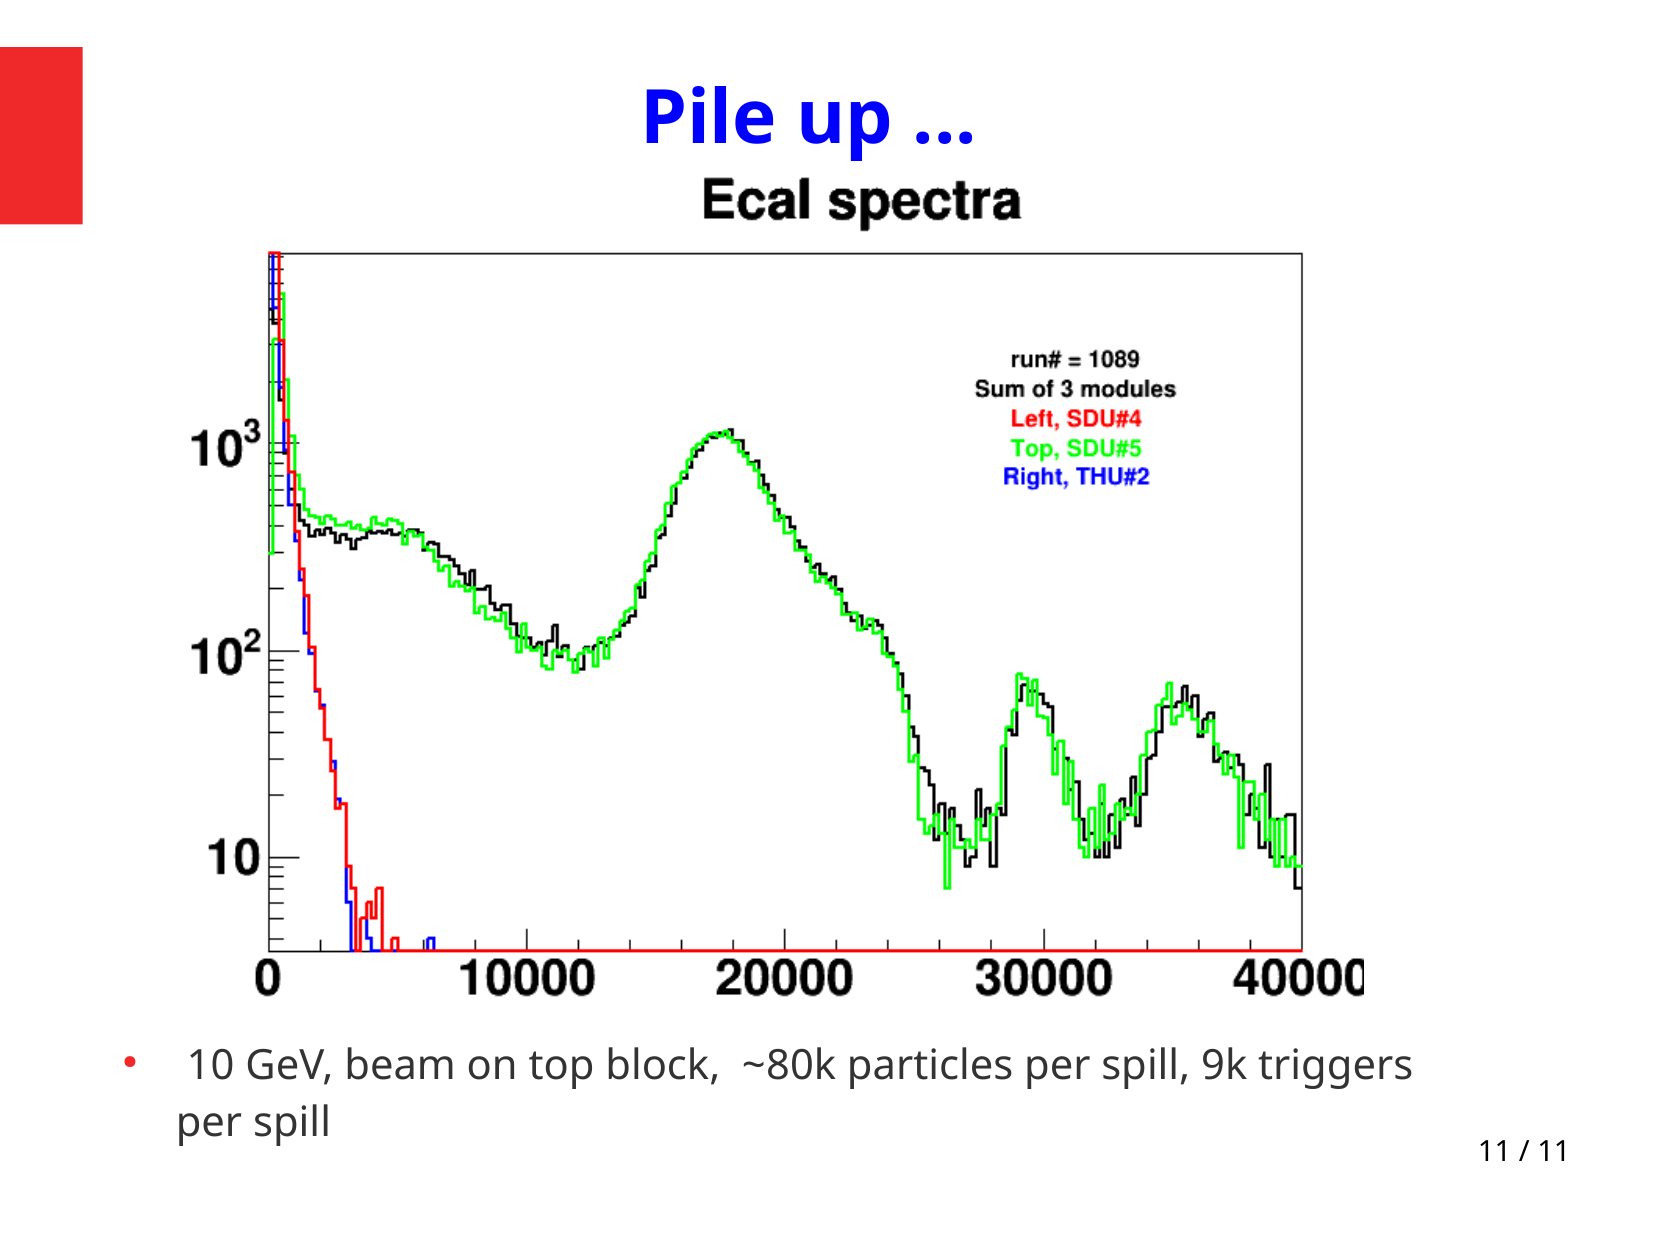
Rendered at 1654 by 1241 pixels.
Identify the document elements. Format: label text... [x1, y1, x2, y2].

picture [120, 164, 1364, 1035]
title Pile up ... [82, 49, 1536, 181]
text_box 10 GeV, beam on top block, ~80k particles per spill, 9k triggers per spill [105, 1035, 1471, 1211]
